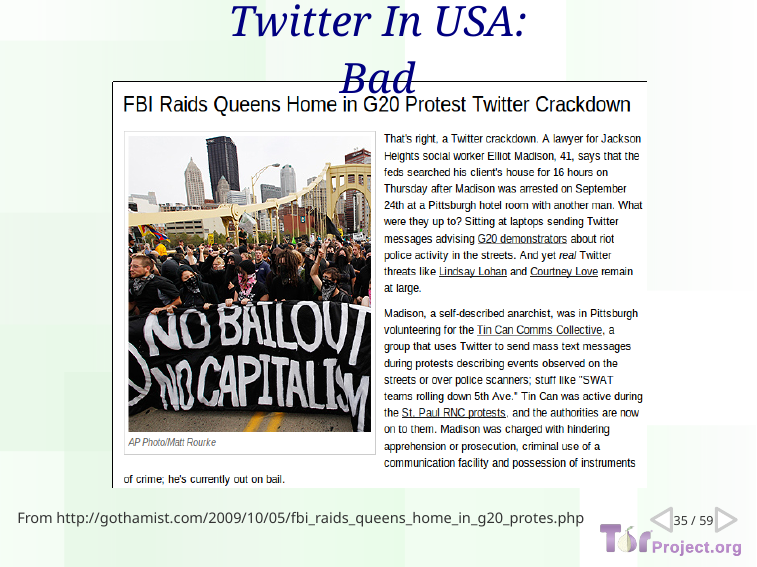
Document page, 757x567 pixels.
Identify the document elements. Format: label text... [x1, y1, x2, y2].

text_box From http://gothamist.com/2009/10/05/fbi_raids_queens_home_in_g20_protes.php [22, 501, 581, 536]
picture [0, 0, 757, 567]
text_box Twitter In USA: Bad [190, 16, 566, 82]
